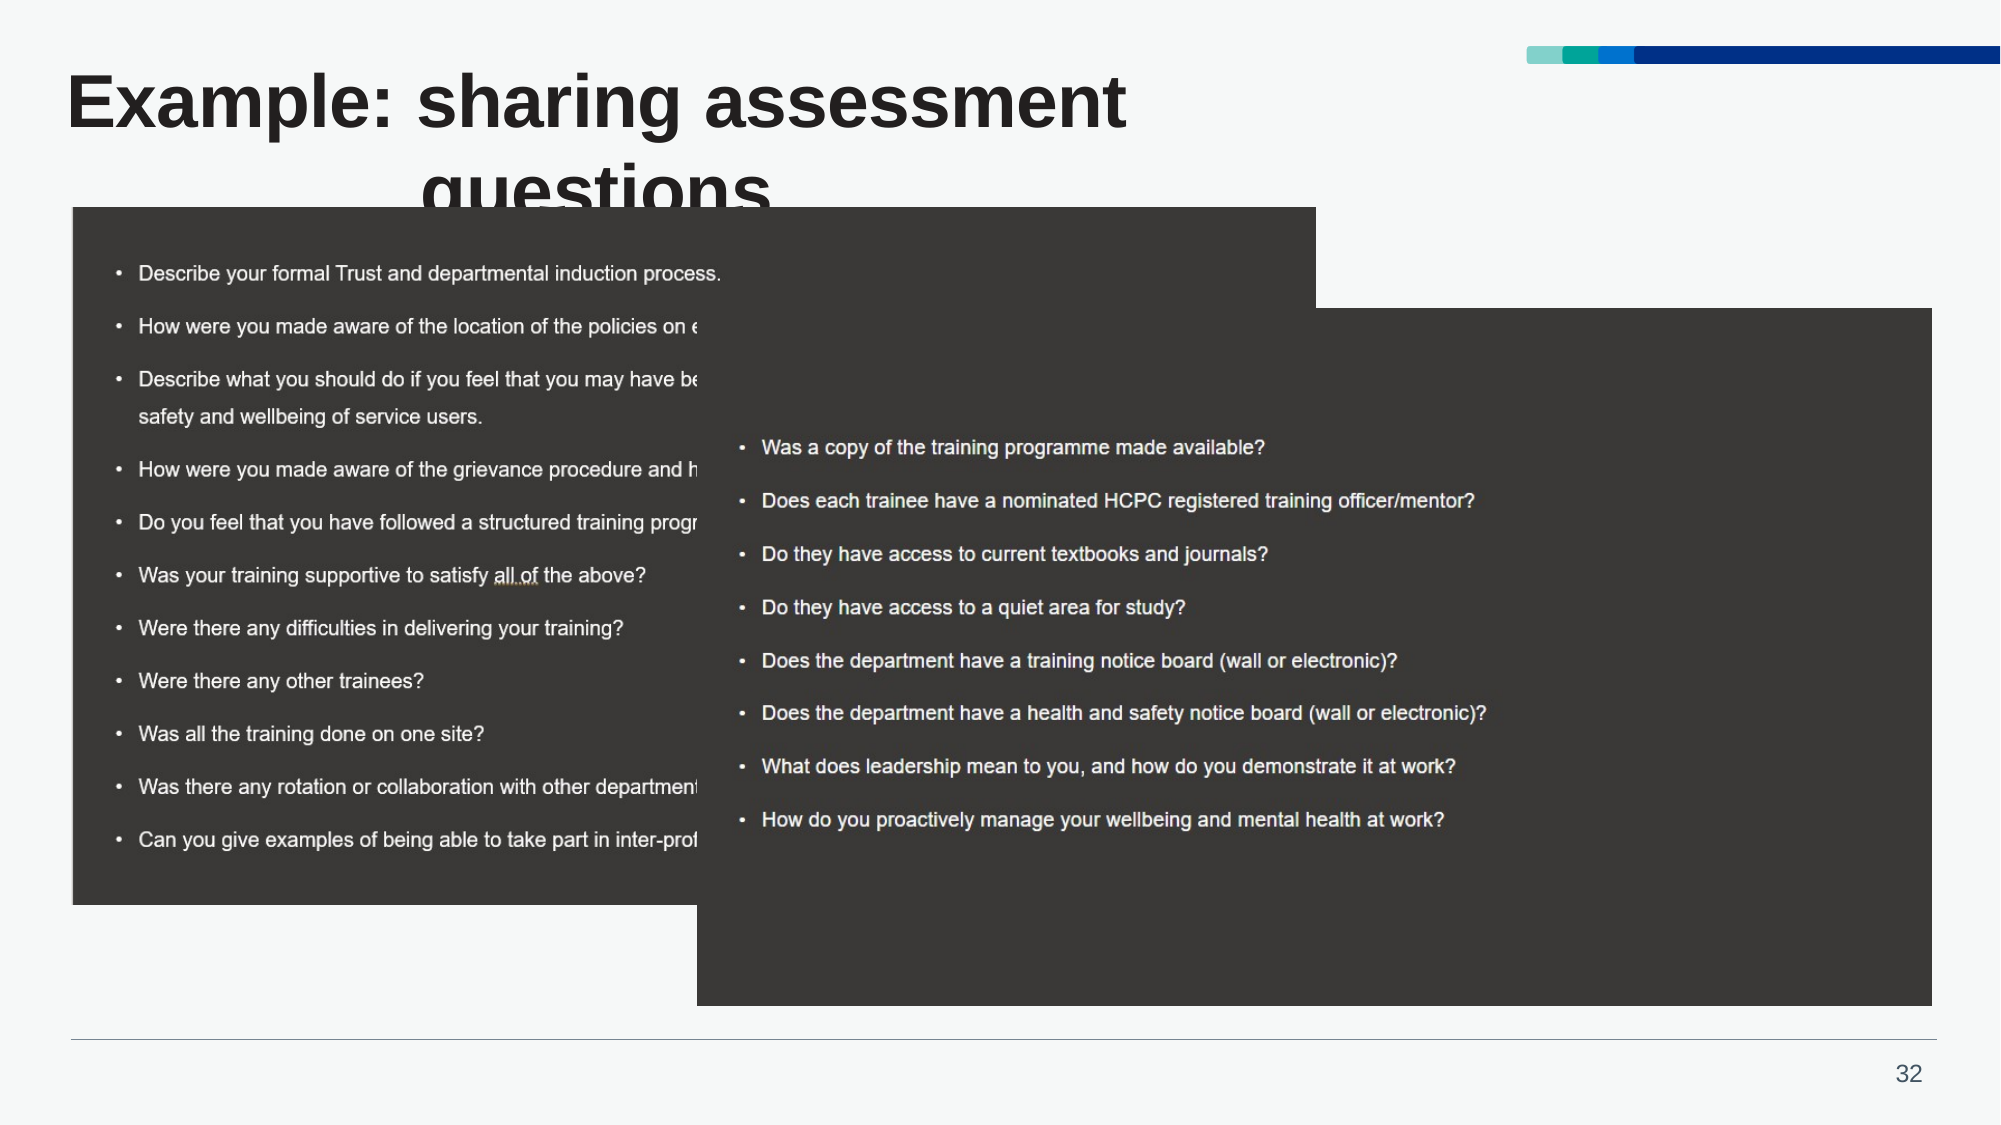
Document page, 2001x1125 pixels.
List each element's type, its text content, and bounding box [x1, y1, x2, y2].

picture [71, 207, 1932, 1007]
title Example: sharing assessment questions [64, 50, 1490, 145]
text_box [1889, 1057, 1932, 1091]
